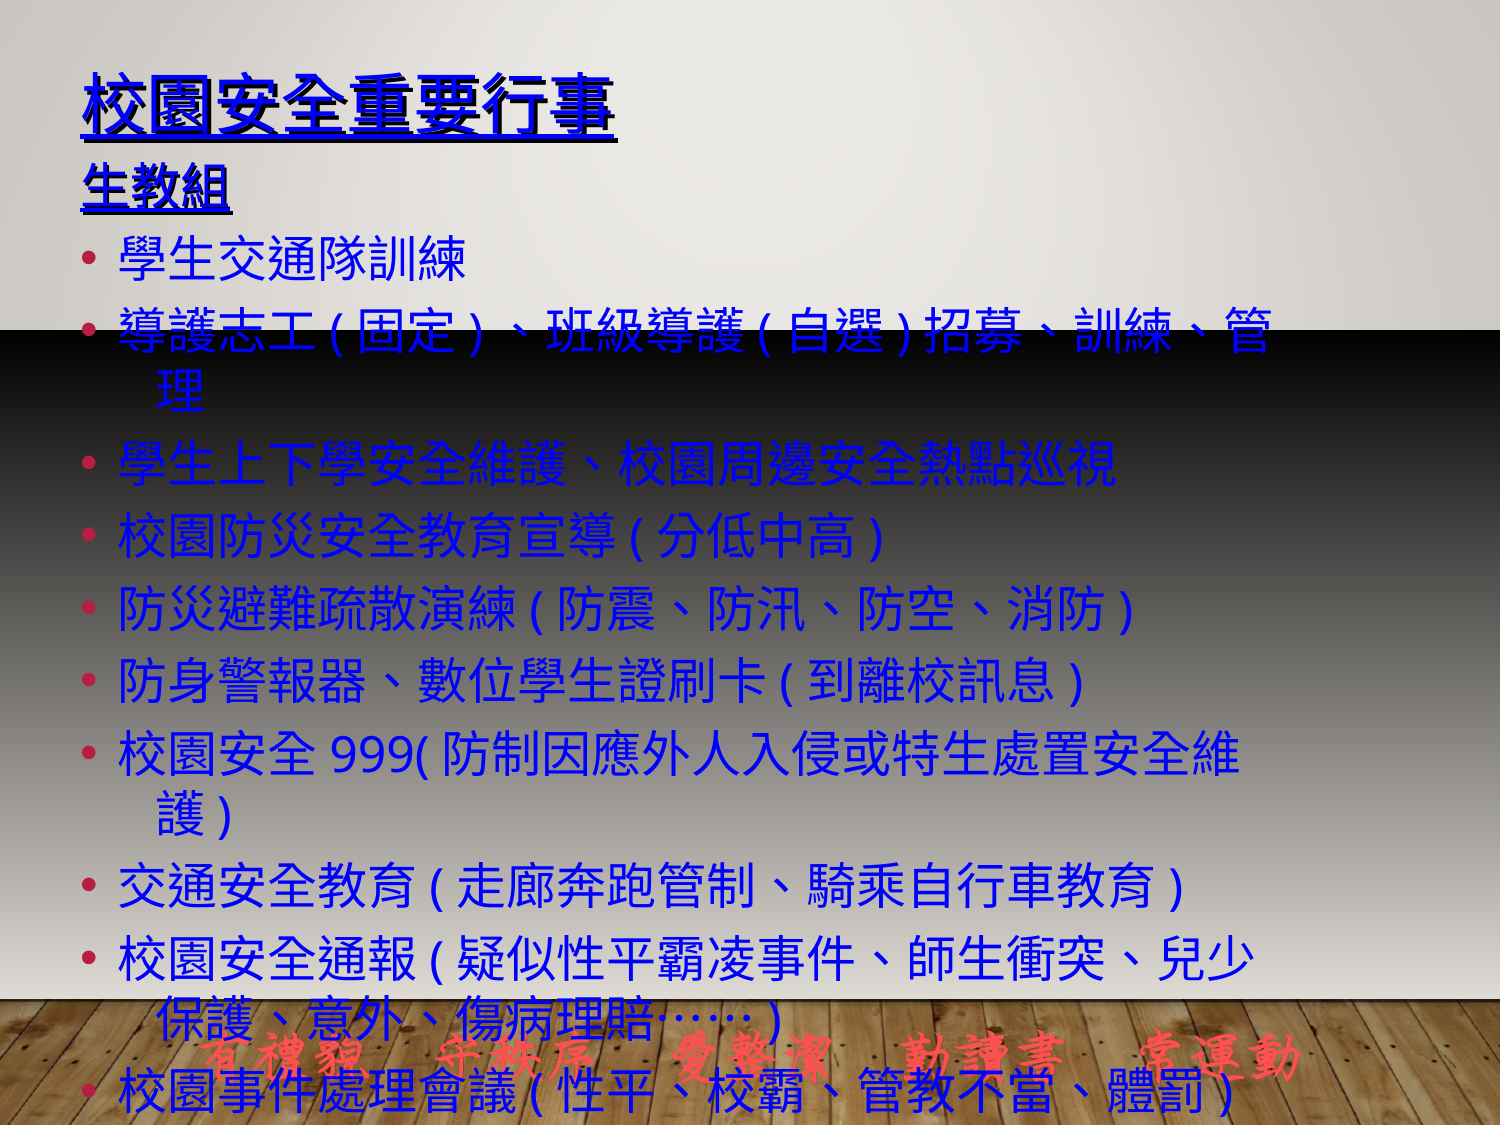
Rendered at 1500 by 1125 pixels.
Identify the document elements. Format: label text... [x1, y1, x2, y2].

text_box 校園安全重要行事 生教組 學生交通隊訓練 導護志工(固定)、班級導護(自選)招募、訓練、管理 學生上下學安全維護、校園周邊安全熱點巡視 校園防災安全教育宣導(分低中高) 防災避難疏散演練(防震、防汛、防空、消防) 防身警報器、數位學生證刷卡(到離校訊息) 校園安全999(防制因應外人入侵或特生處置安全維護) 交通安全教育(走廊奔跑管制、騎乘自行車教育) 校園安全通報(疑似性平霸凌事件、師生衝突、兒少保護、意外、傷病理賠……) 校園事件處理會議(性平、校霸、管教不當、體罰) [64, 54, 1319, 1036]
